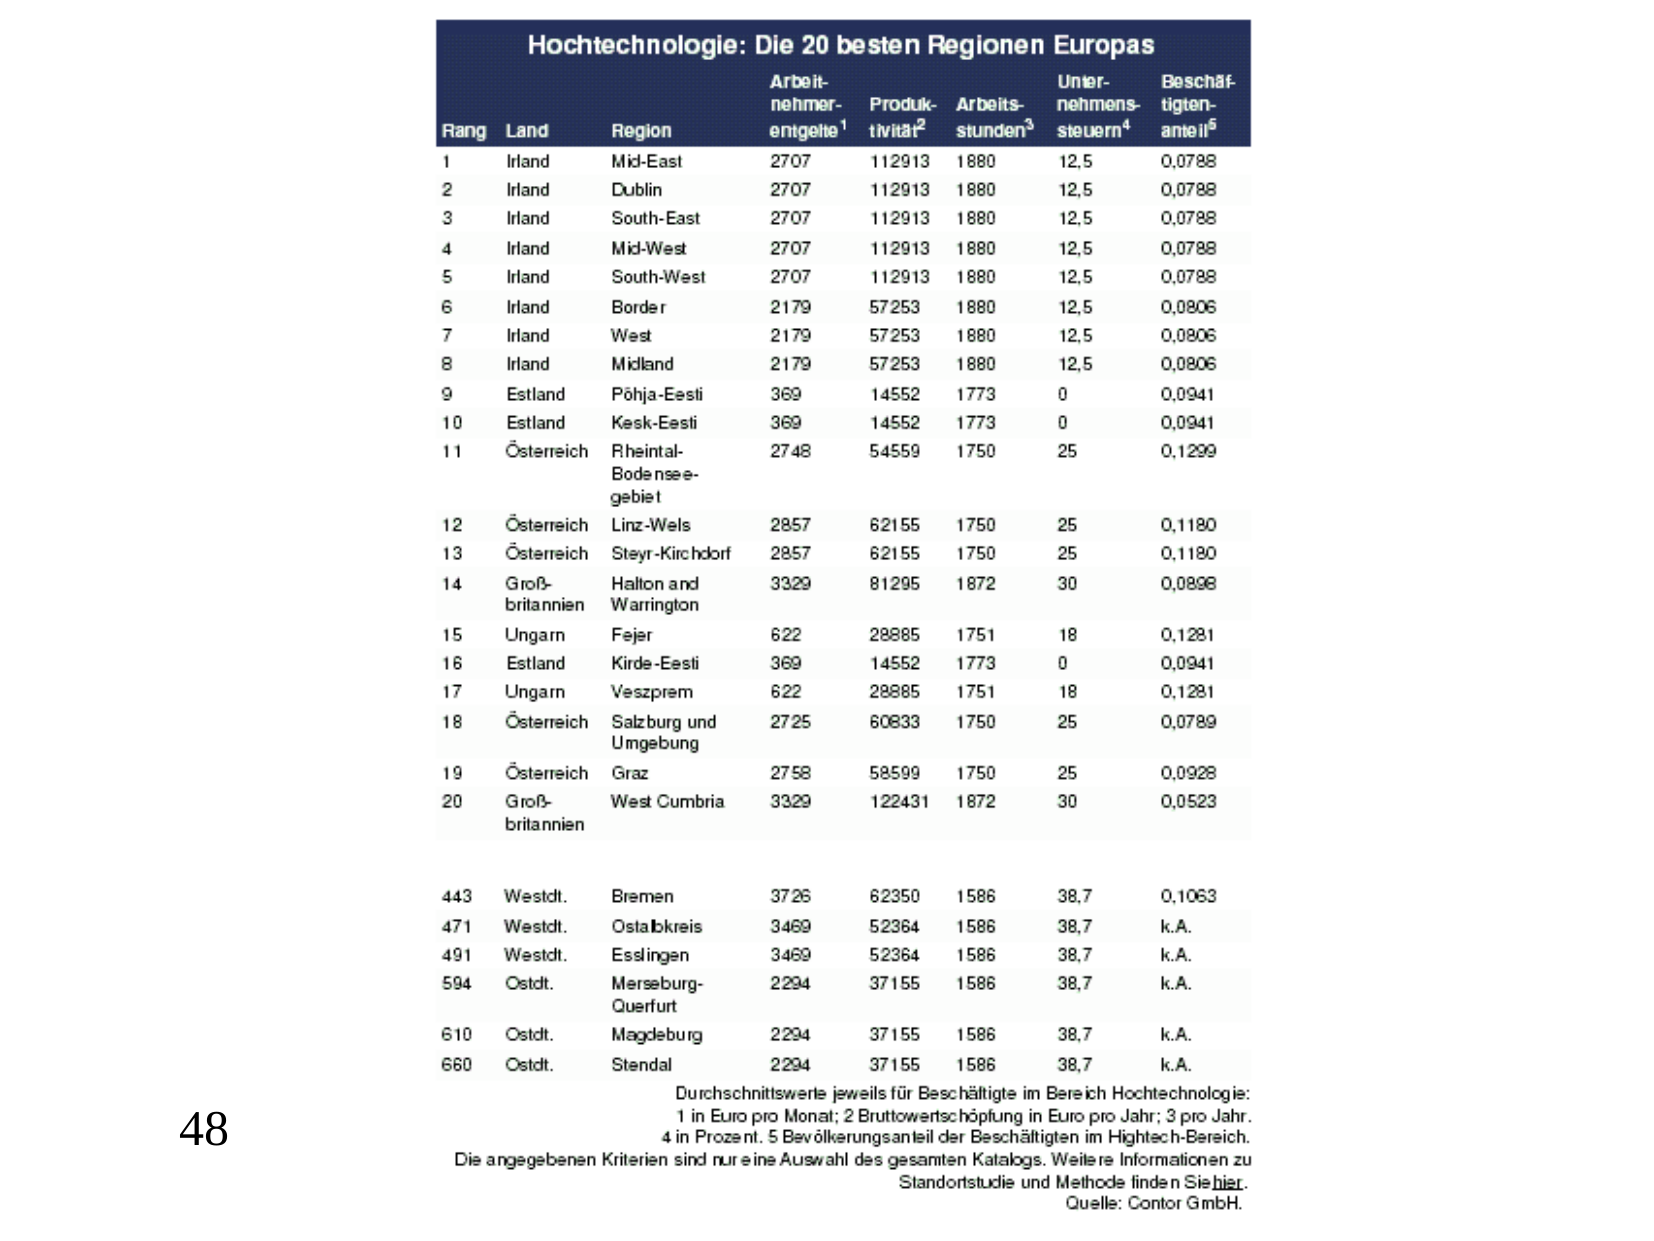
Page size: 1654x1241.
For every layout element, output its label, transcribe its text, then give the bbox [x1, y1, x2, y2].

picture [427, 7, 1263, 1221]
text_box <Nummer> [179, 1097, 414, 1159]
